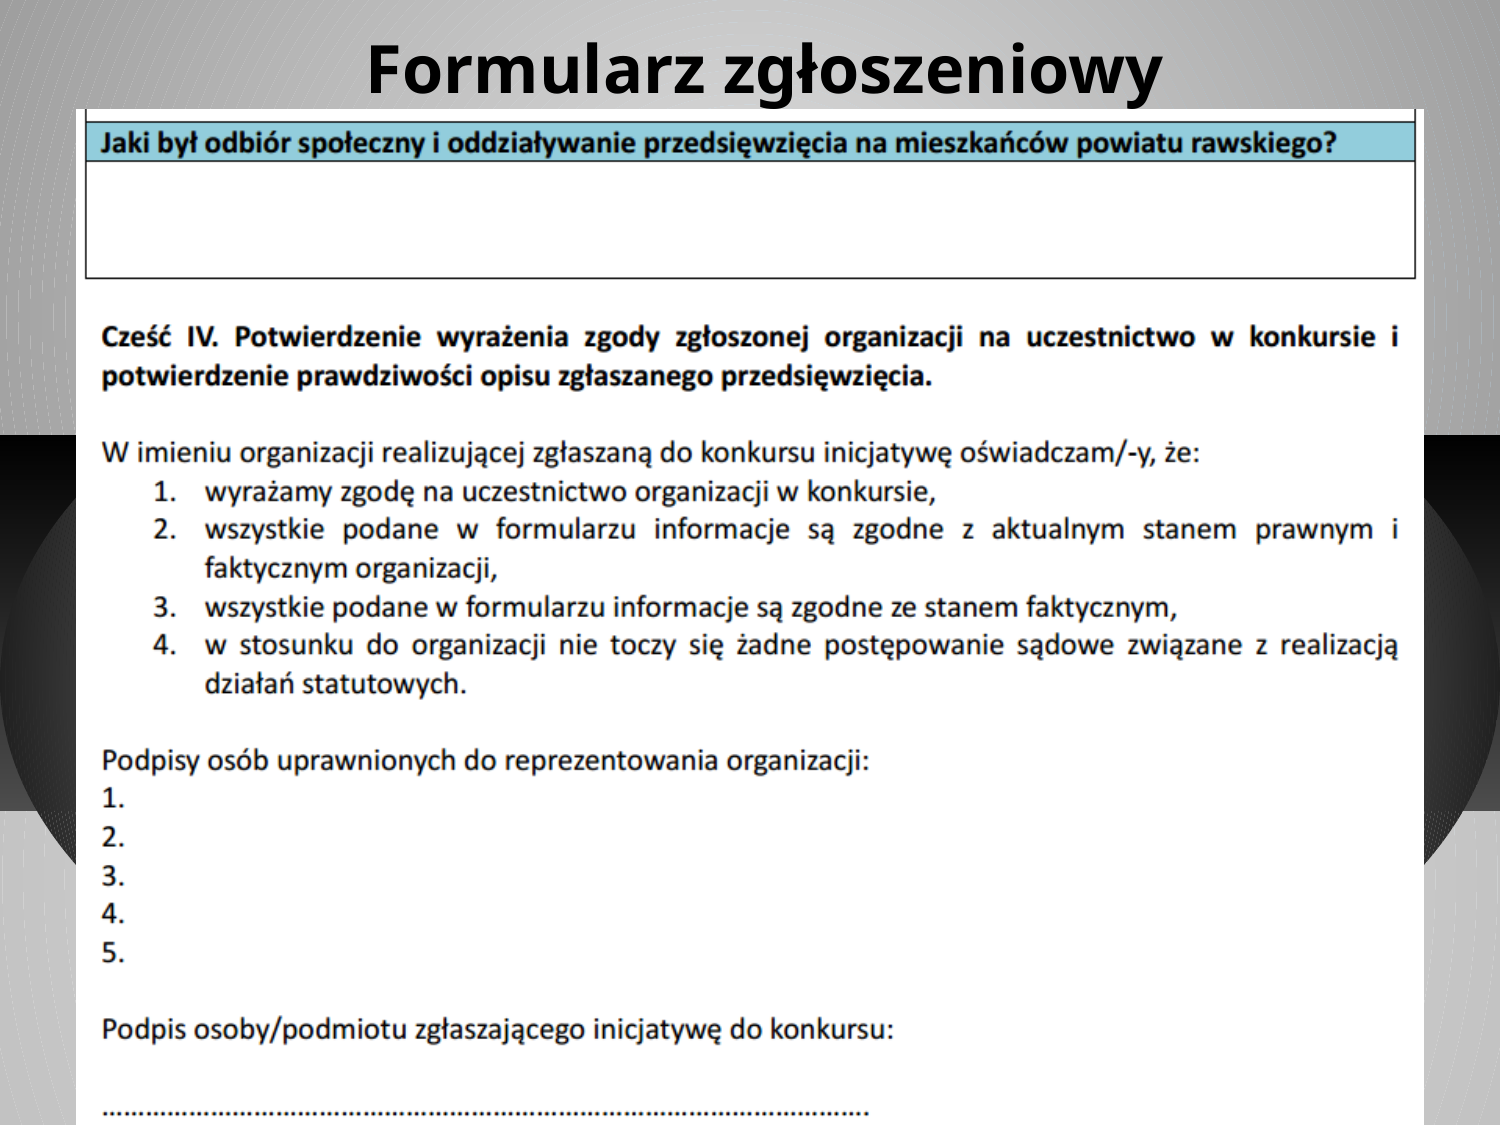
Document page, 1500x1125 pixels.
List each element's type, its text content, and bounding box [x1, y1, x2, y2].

picture [76, 109, 1424, 1125]
title Formularz zgłoszeniowy [17, 19, 1483, 185]
